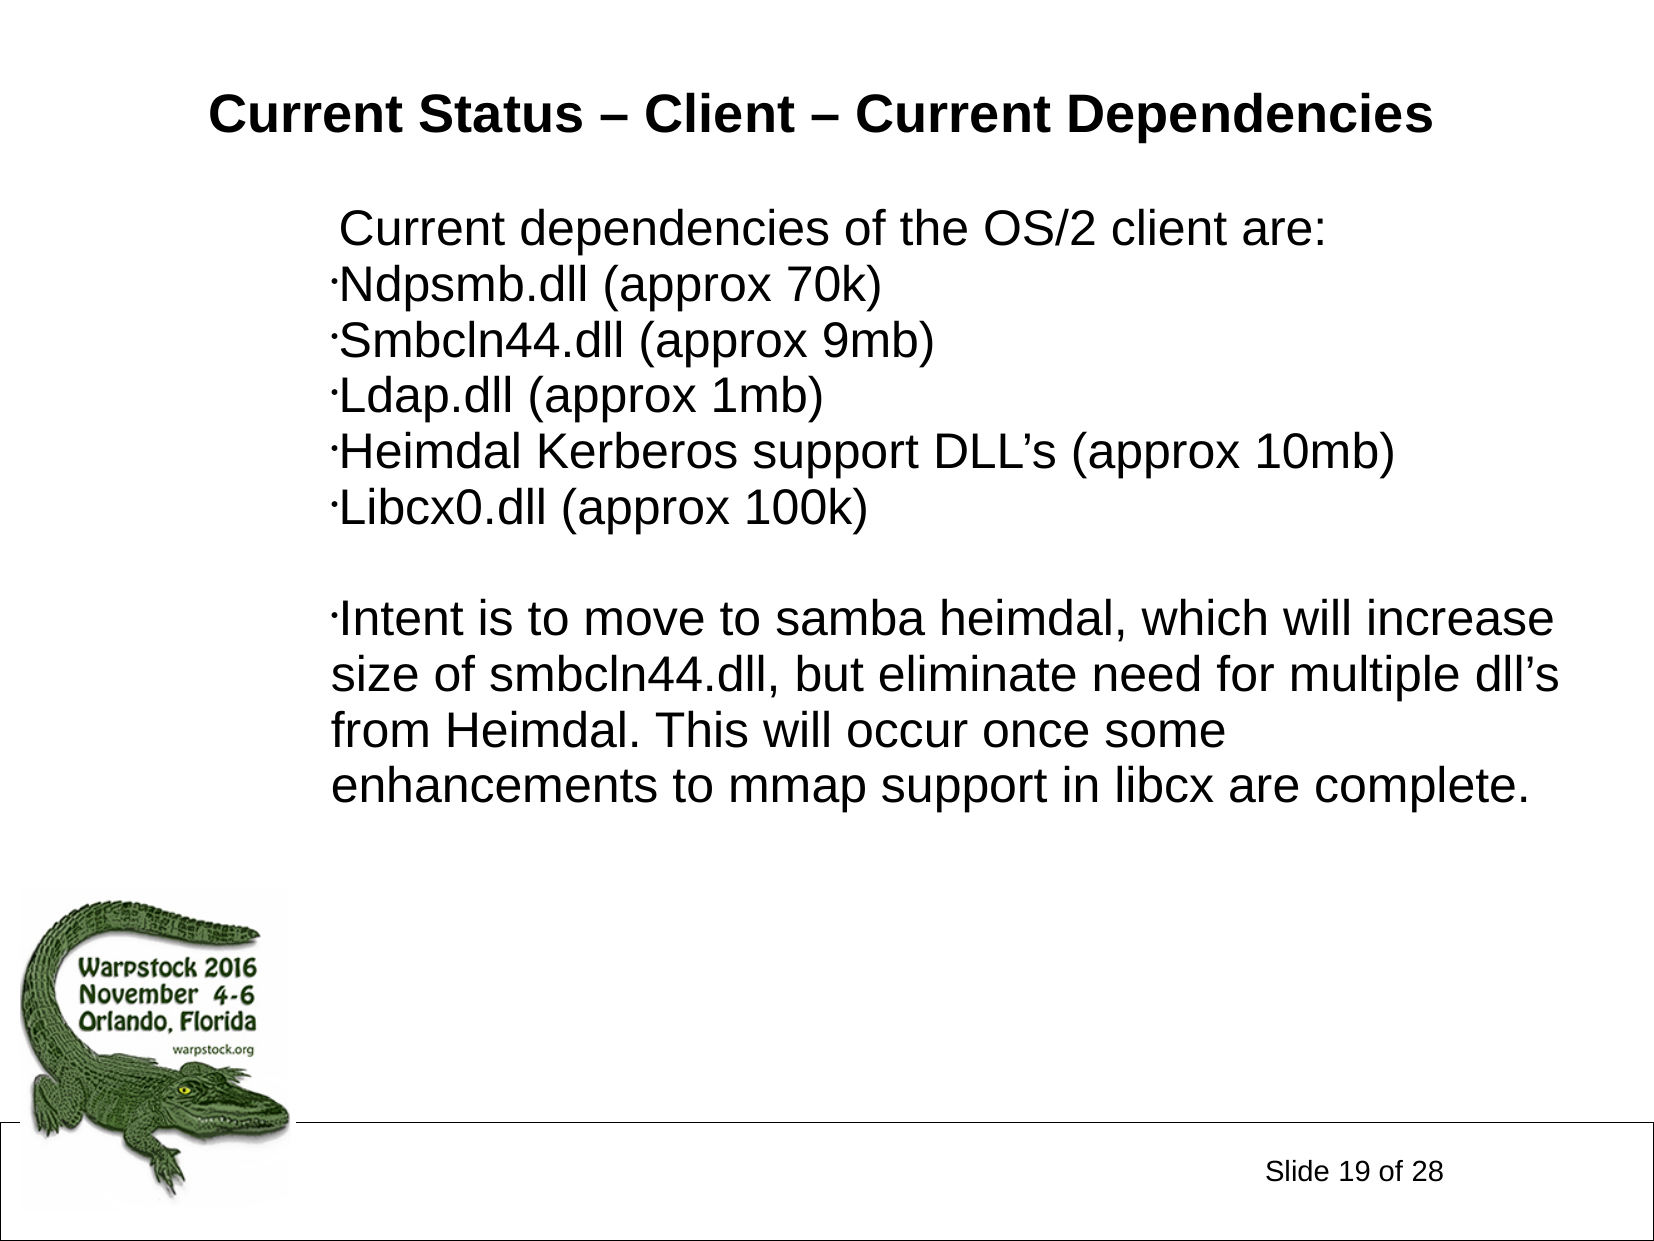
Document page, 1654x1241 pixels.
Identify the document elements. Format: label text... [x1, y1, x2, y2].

subtitle Current dependencies of the OS/2 client are: Ndpsmb.dll (approx 70k) Smbcln44.dll (approx 9mb) Ldap.dll (approx 1mb) Heimdal Kerberos support DLL’s (approx 10mb) Libcx0.dll (approx 100k) Intent is to move to samba heimdal, which will increase size of smbcln44.dll, but eliminate need for multiple dll’s from Heimdal. This will occur once some enhancements to mmap support in libcx are complete. [318, 200, 1565, 1004]
picture [20, 888, 296, 1211]
title Current Status – Client – Current Dependencies [177, 49, 1571, 178]
